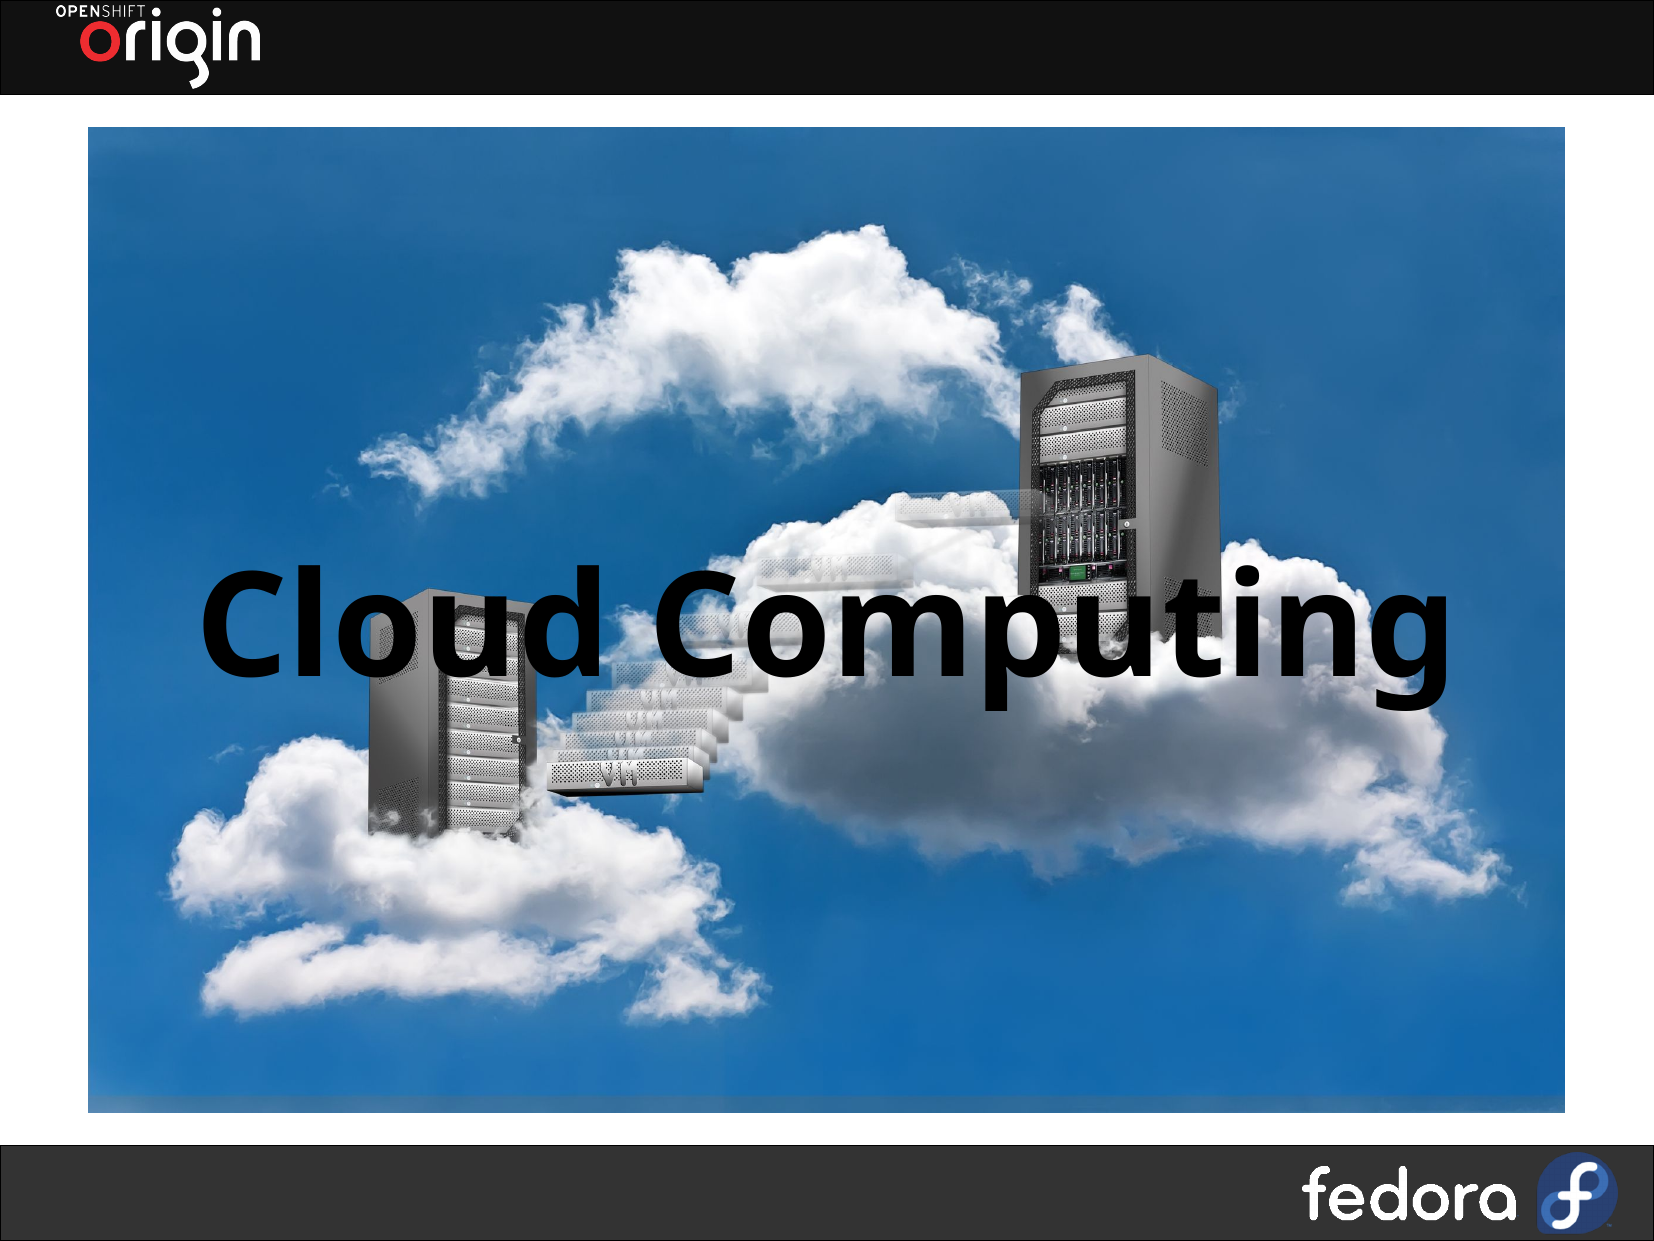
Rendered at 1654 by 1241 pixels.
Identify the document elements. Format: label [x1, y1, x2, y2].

picture [1299, 1151, 1619, 1235]
picture [88, 127, 1565, 1113]
picture [56, 5, 260, 89]
